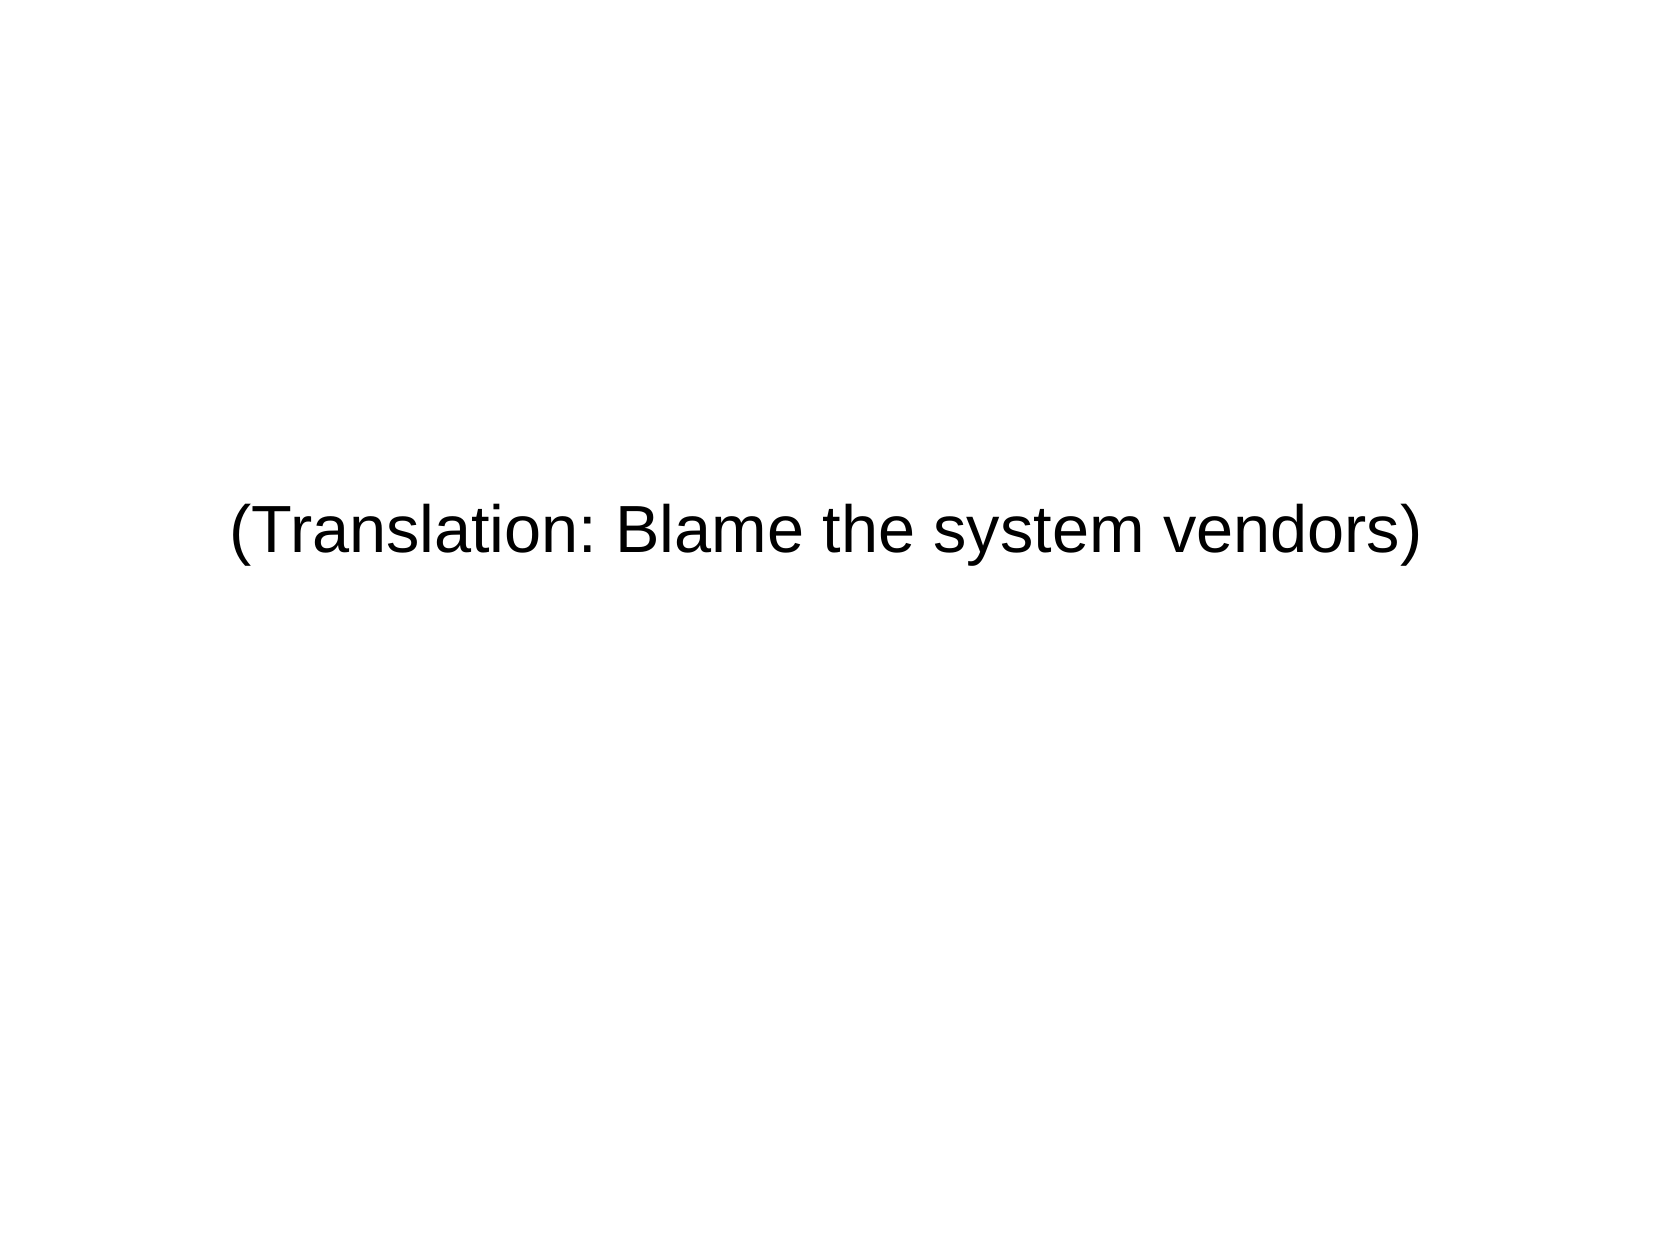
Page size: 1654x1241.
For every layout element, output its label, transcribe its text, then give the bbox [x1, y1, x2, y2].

subtitle (Translation: Blame the system vendors) [82, 49, 1571, 1010]
